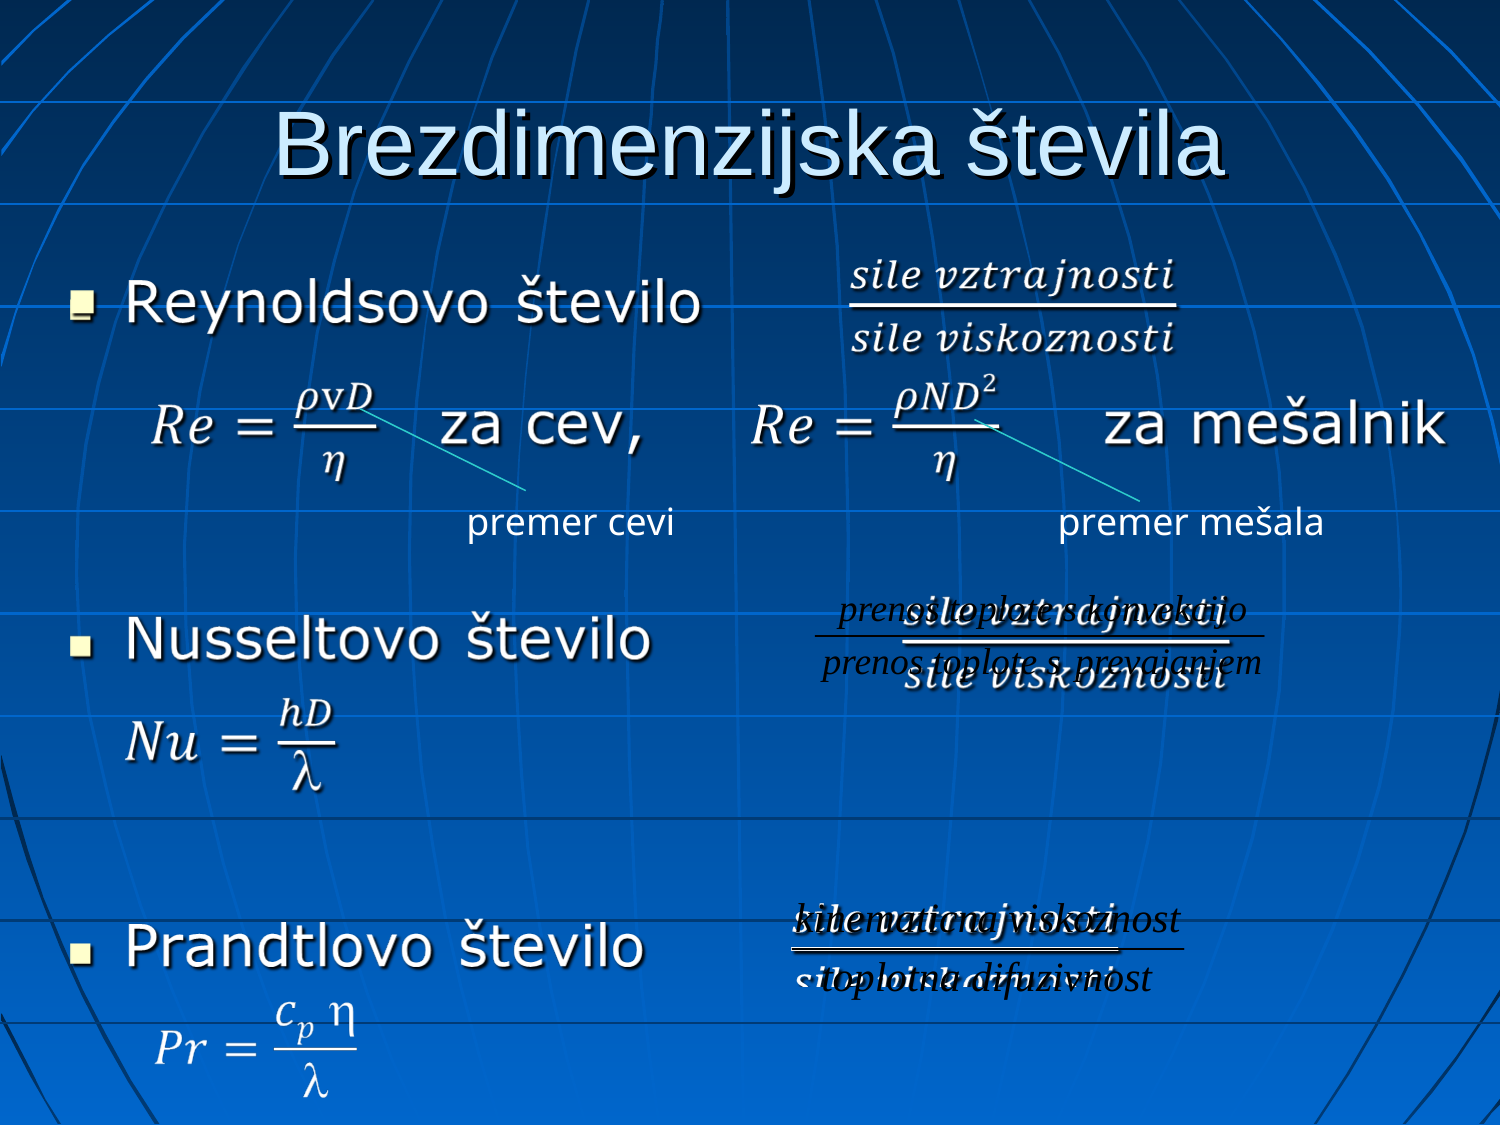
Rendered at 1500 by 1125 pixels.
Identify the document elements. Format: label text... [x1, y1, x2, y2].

text_box [43, 244, 1483, 988]
title Brezdimenzijska števila [75, 45, 1426, 233]
text_box premer cevi [451, 490, 691, 552]
chart [785, 893, 1192, 1012]
picture [123, 987, 388, 1108]
text_box premer mešala [1042, 490, 1340, 552]
chart [809, 586, 1272, 693]
